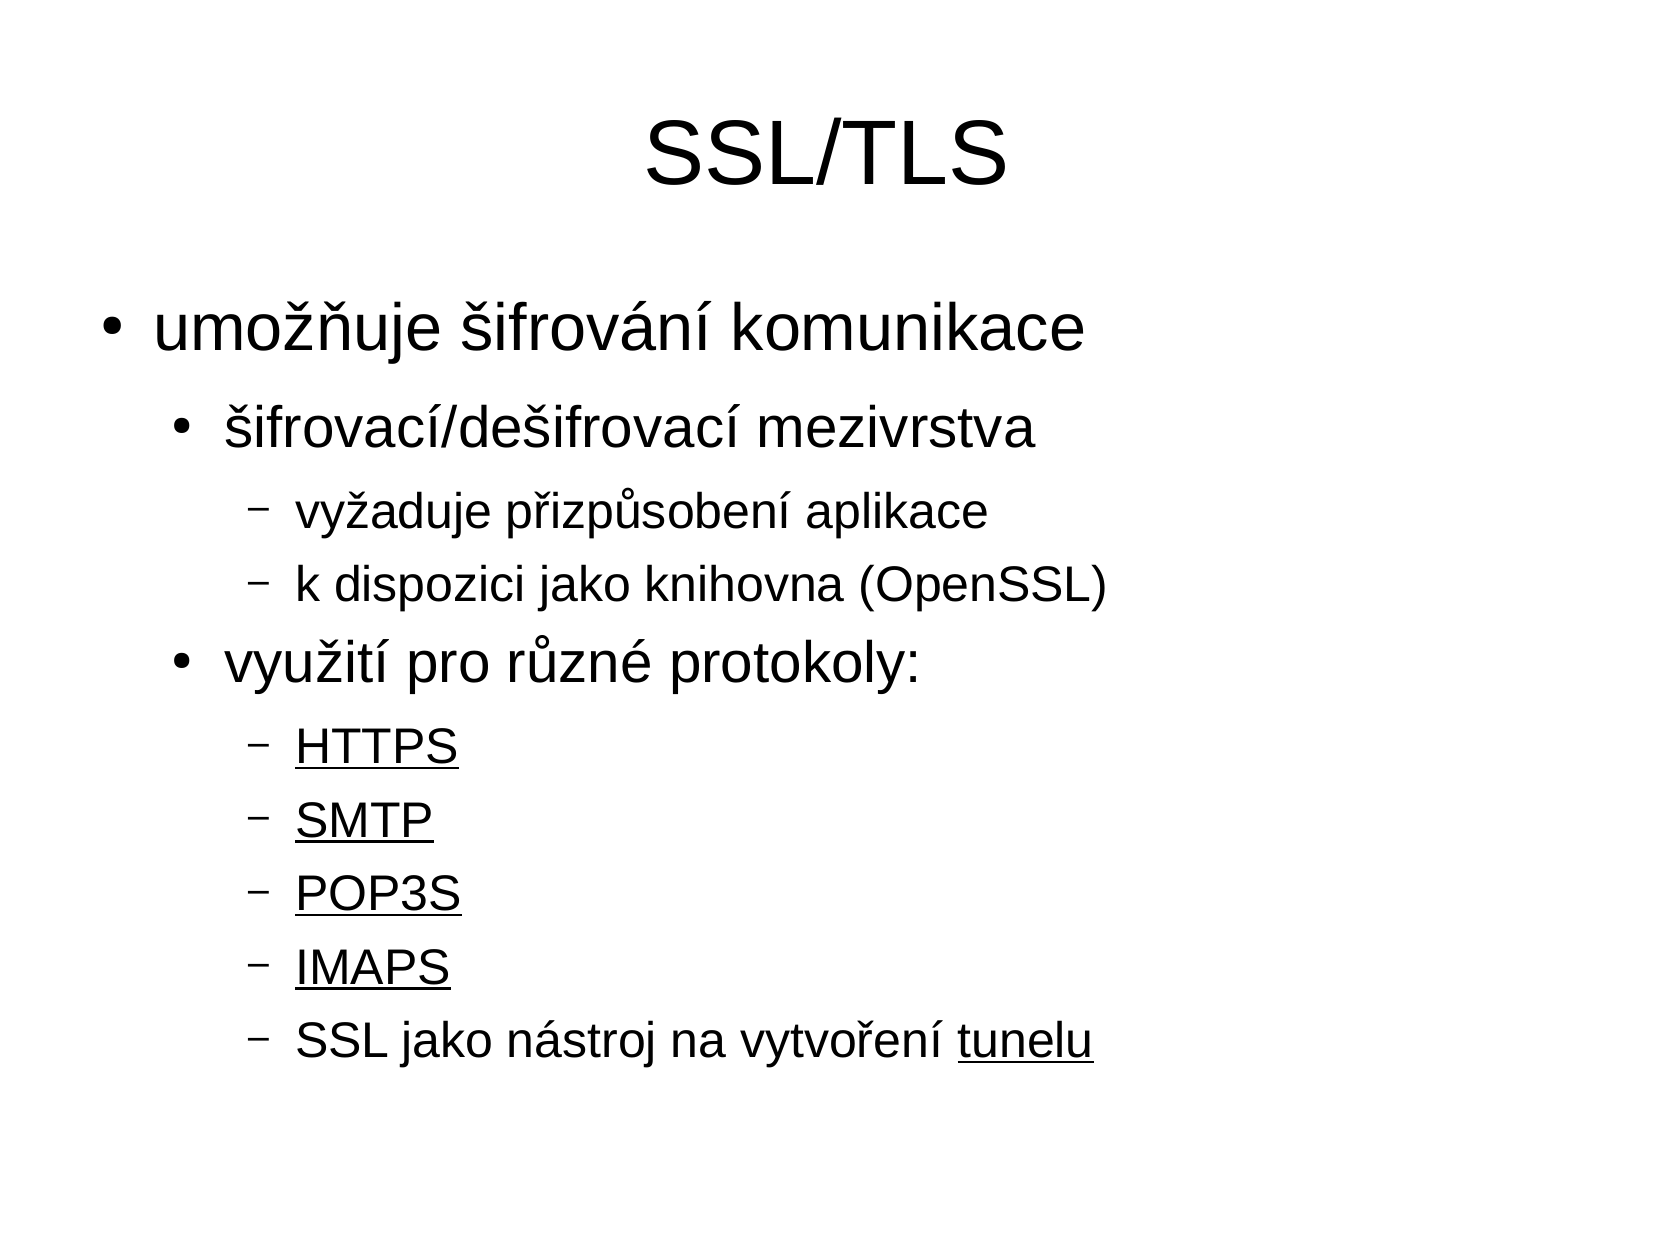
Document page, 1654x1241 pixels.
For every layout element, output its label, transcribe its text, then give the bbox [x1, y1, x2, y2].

title SSL/TLS [82, 49, 1571, 257]
list umožňuje šifrování komunikace šifrovací/dešifrovací mezivrstva vyžaduje přizpůsobení aplikace k dispozici jako knihovna (OpenSSL) využití pro různé protokoly: HTTPS SMTP POP3S IMAPS SSL jako nástroj na vytvoření tunelu [82, 290, 1571, 1109]
